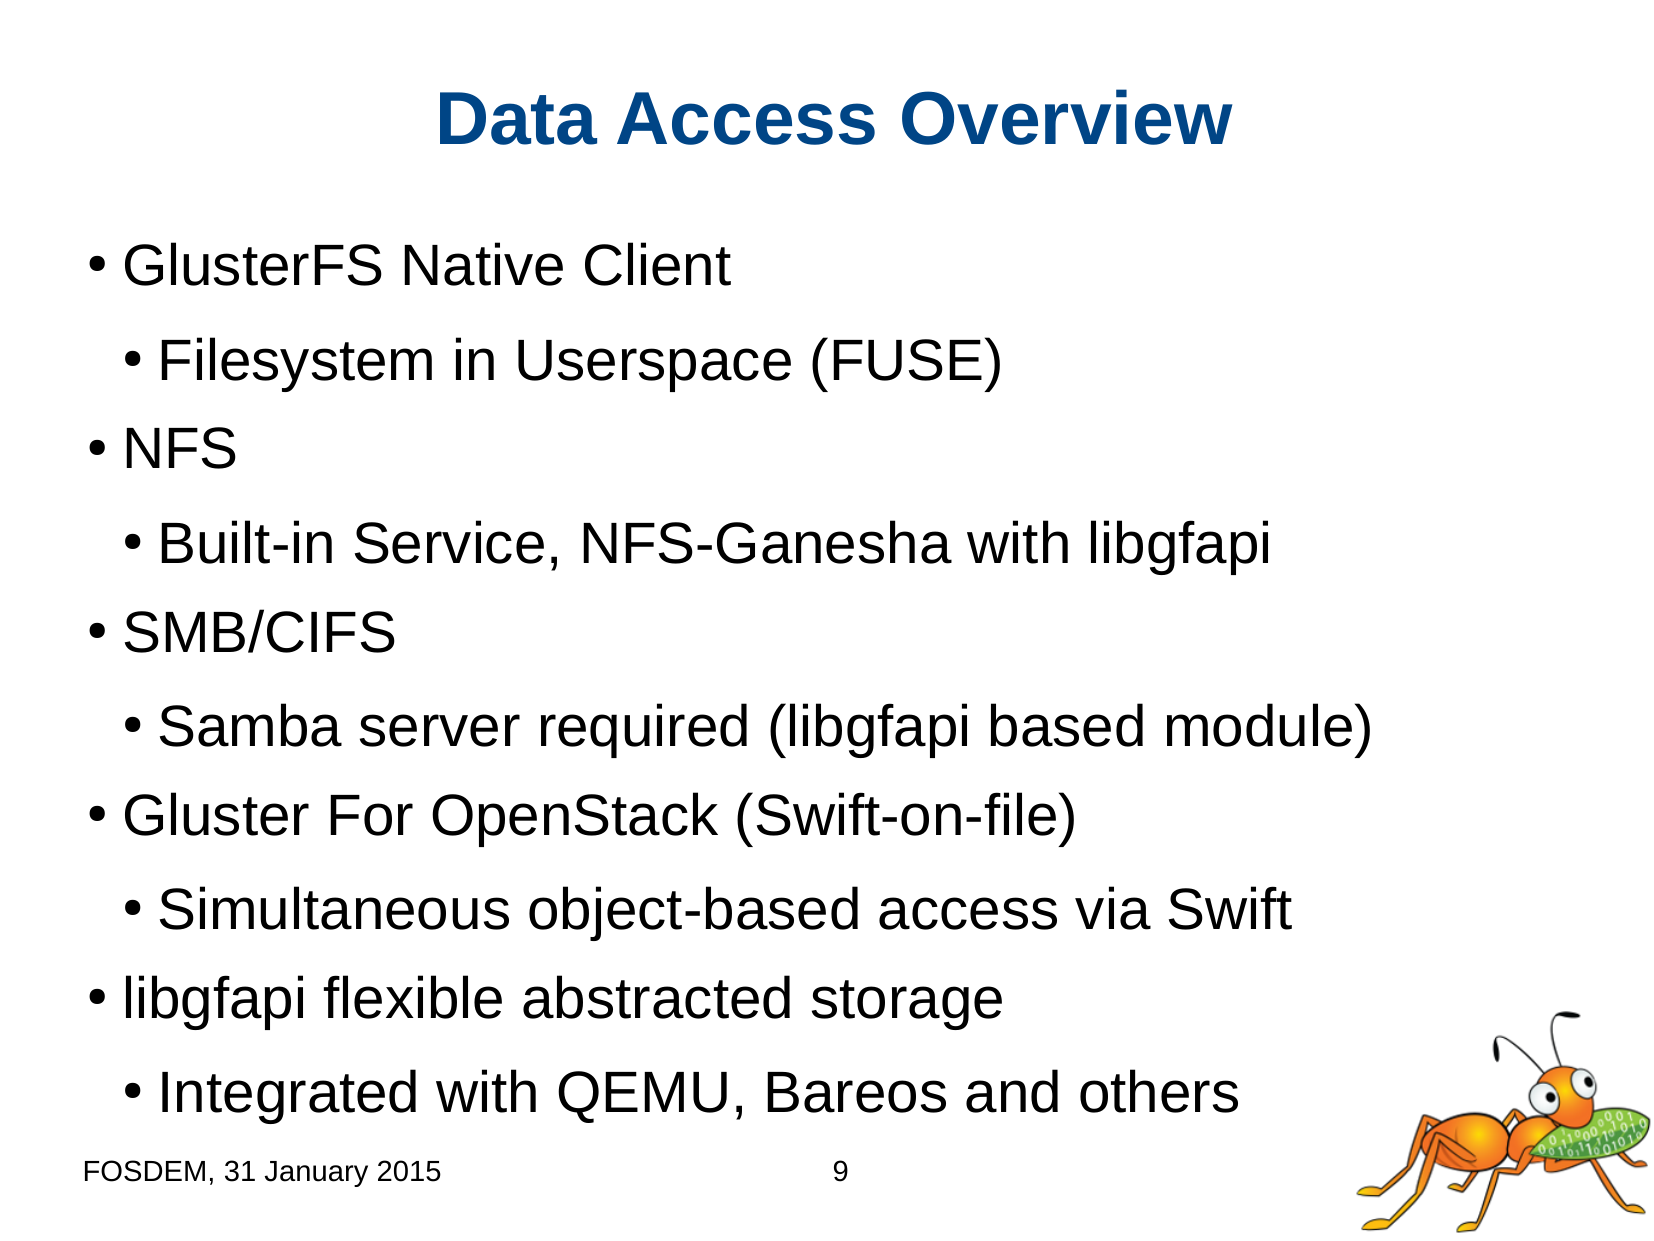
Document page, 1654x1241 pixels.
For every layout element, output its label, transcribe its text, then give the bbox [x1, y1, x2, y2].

picture [1353, 1009, 1654, 1235]
title Data Access Overview [90, 15, 1579, 223]
list GlusterFS Native Client Filesystem in Userspace (FUSE) NFS Built-in Service, NFS-Ganesha with libgfapi SMB/CIFS Samba server required (libgfapi based module) Gluster For OpenStack (Swift-on-file) Simultaneous object-based access via Swift libgfapi flexible abstracted storage Integrated with QEMU, Bareos and others [86, 232, 1576, 1126]
